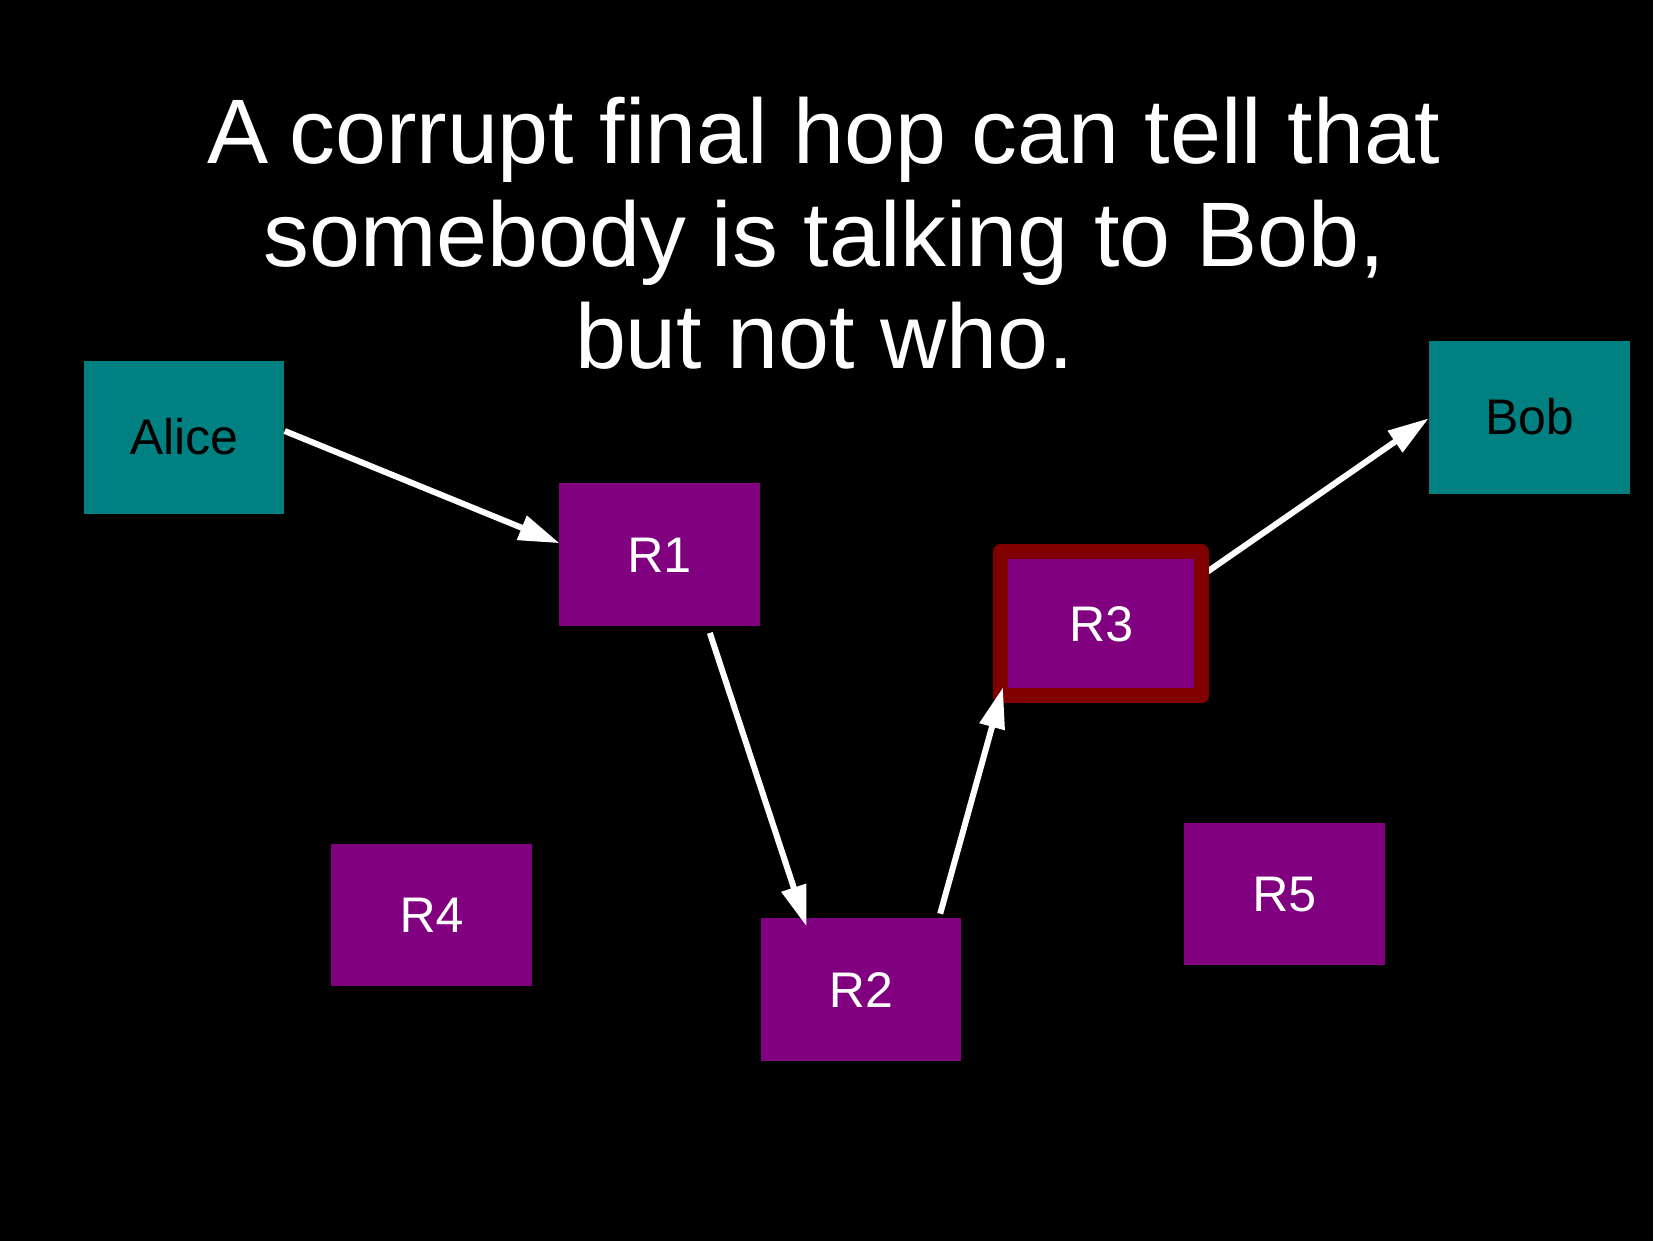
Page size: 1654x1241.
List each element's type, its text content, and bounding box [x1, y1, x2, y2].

text_box Bob [1428, 340, 1631, 495]
text_box Alice [83, 360, 285, 515]
text_box R3 [1000, 551, 1202, 696]
text_box R2 [760, 917, 962, 1062]
text_box R4 [330, 843, 533, 987]
text_box R5 [1183, 822, 1386, 966]
text_box R1 [558, 482, 761, 627]
title A corrupt final hop can tell that somebody is talking to Bob, but not who. [119, 67, 1531, 401]
